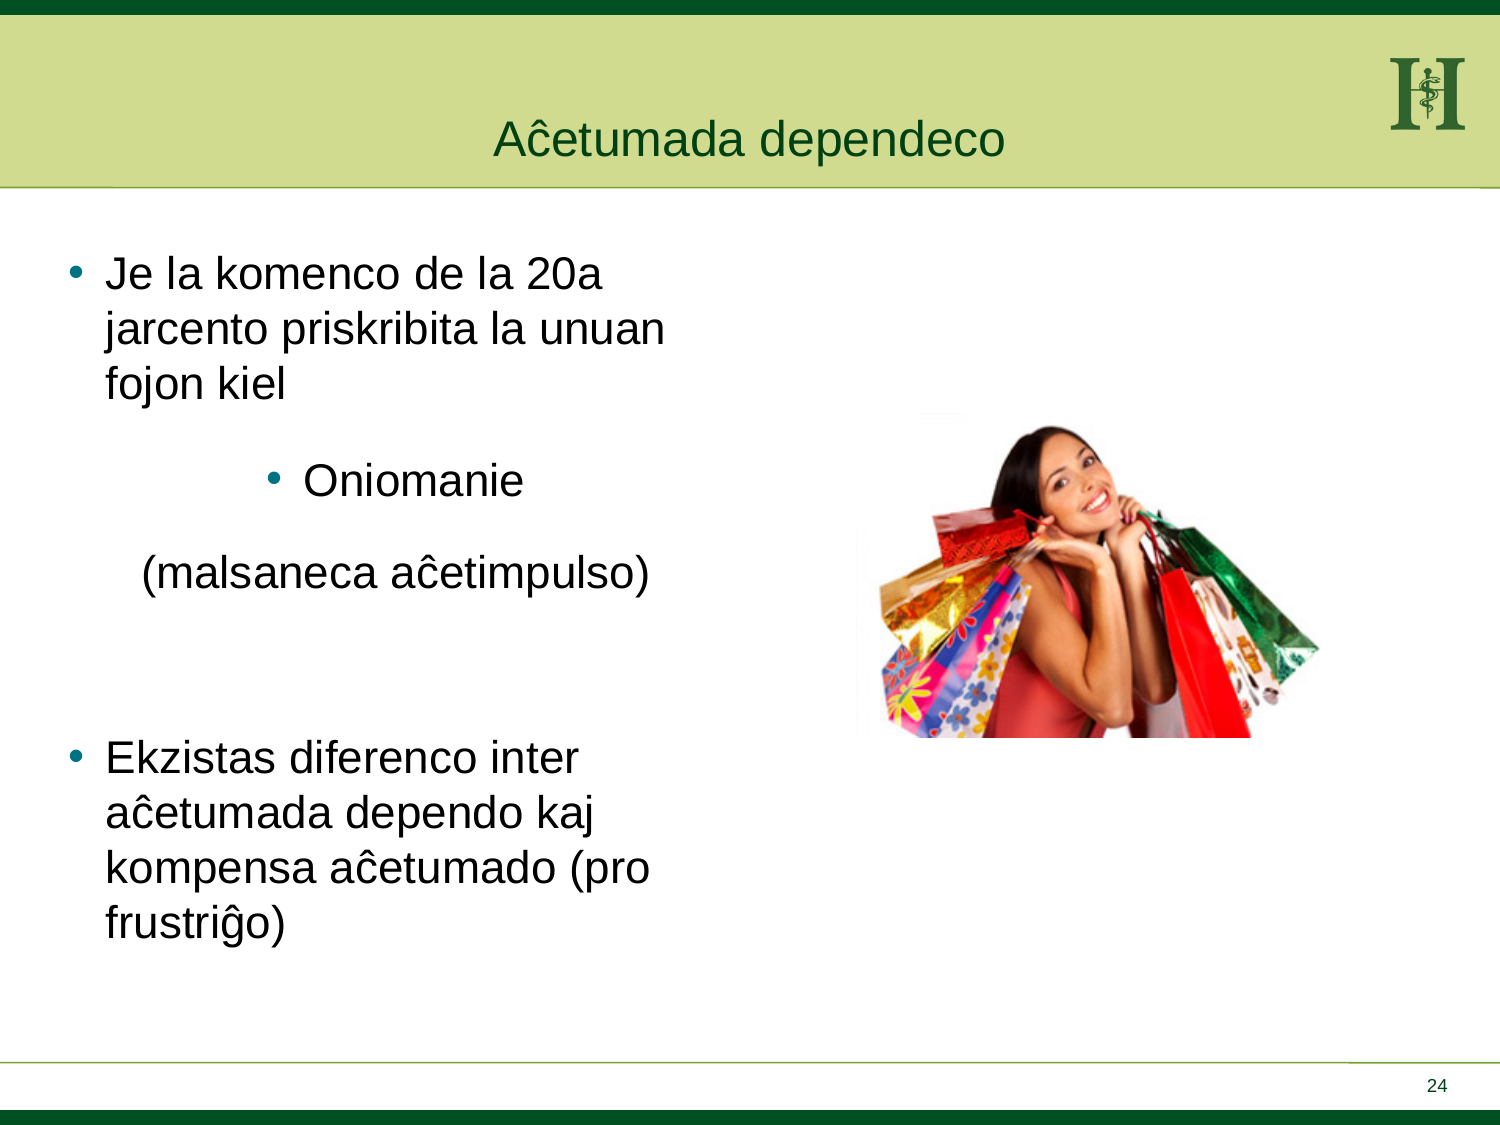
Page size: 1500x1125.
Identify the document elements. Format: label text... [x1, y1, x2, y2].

picture [856, 413, 1332, 739]
picture [0, 15, 1500, 186]
title Aĉetumada dependeco [52, 24, 1448, 174]
list Je la komenco de la 20a jarcento priskribita la unuan fojon kiel Oniomanie (malsaneca aĉetimpulso) Ekzistas diferenco inter aĉetumada dependo kaj kompensa aĉetumado (pro frustriĝo) [53, 236, 739, 1048]
